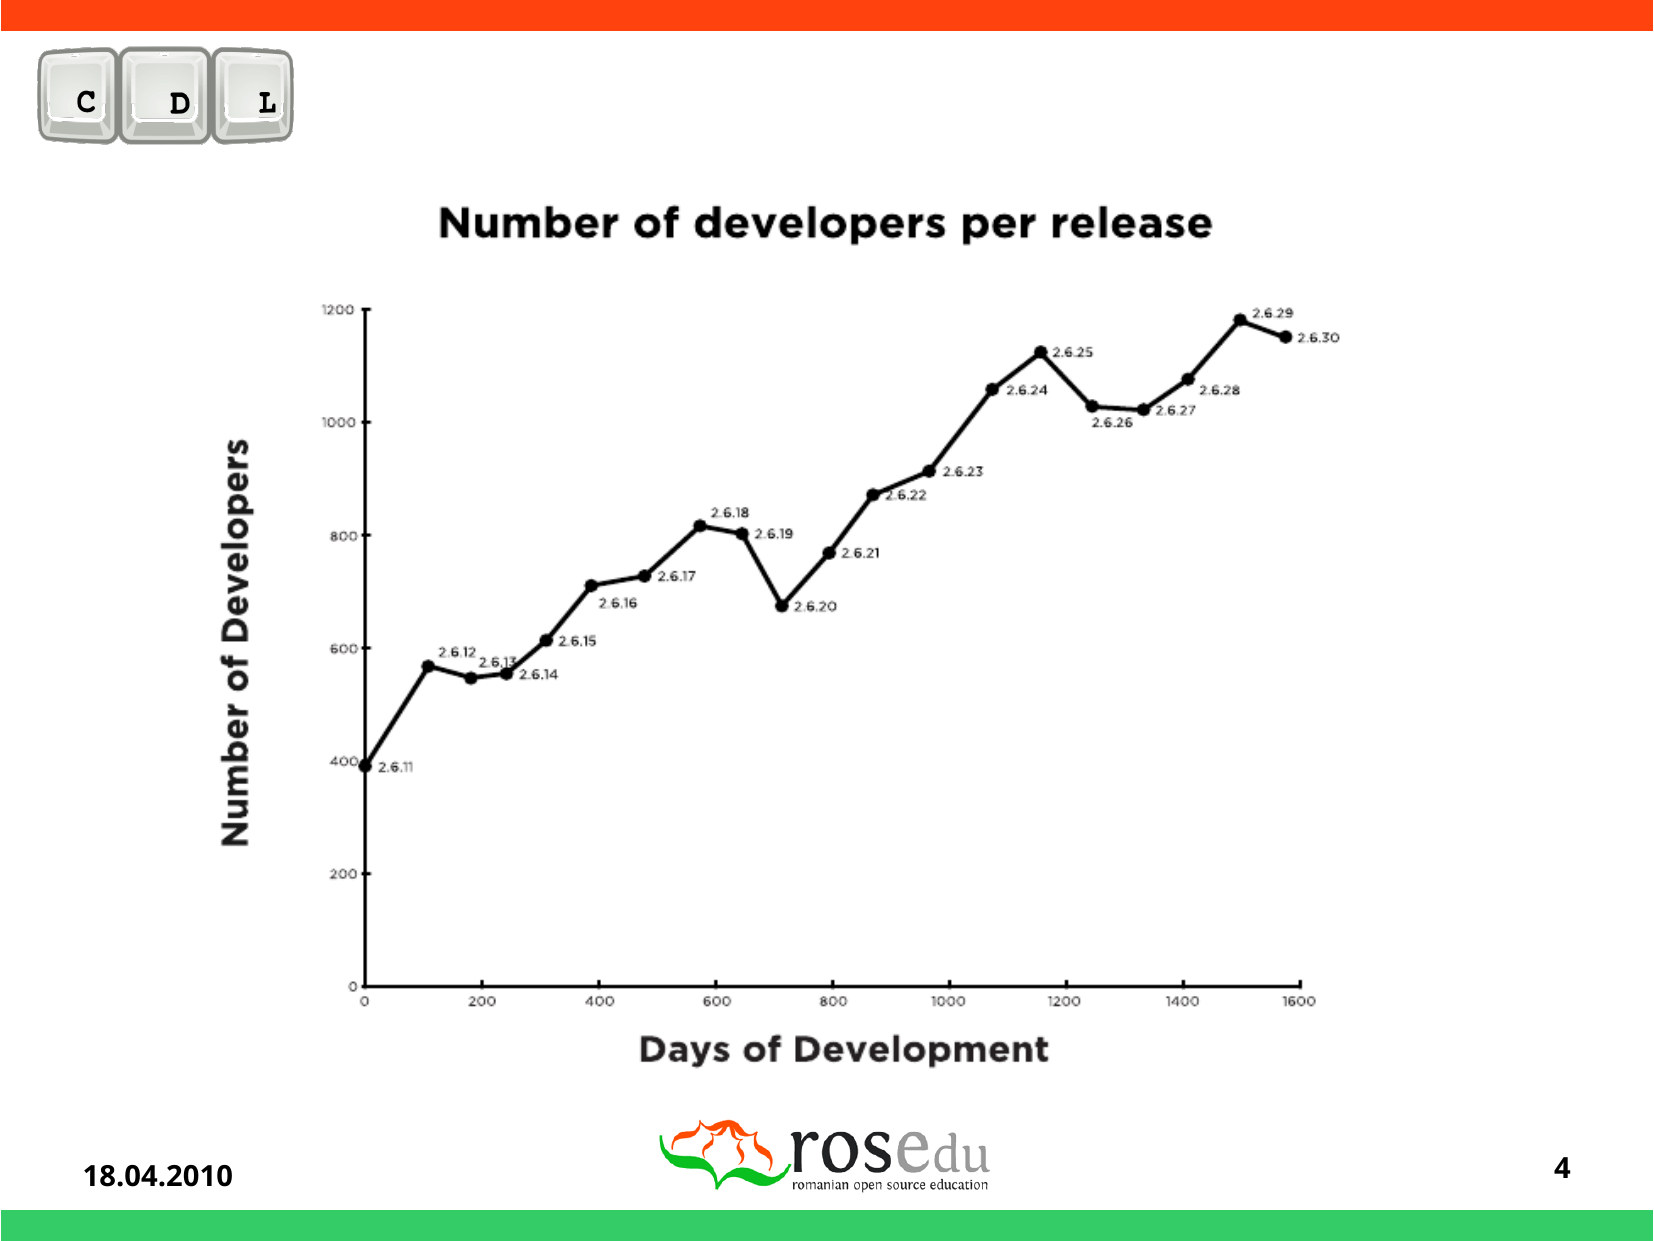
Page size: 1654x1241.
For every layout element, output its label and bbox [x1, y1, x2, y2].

picture [37, 46, 294, 145]
picture [152, 187, 1465, 1103]
picture [656, 1104, 1005, 1209]
